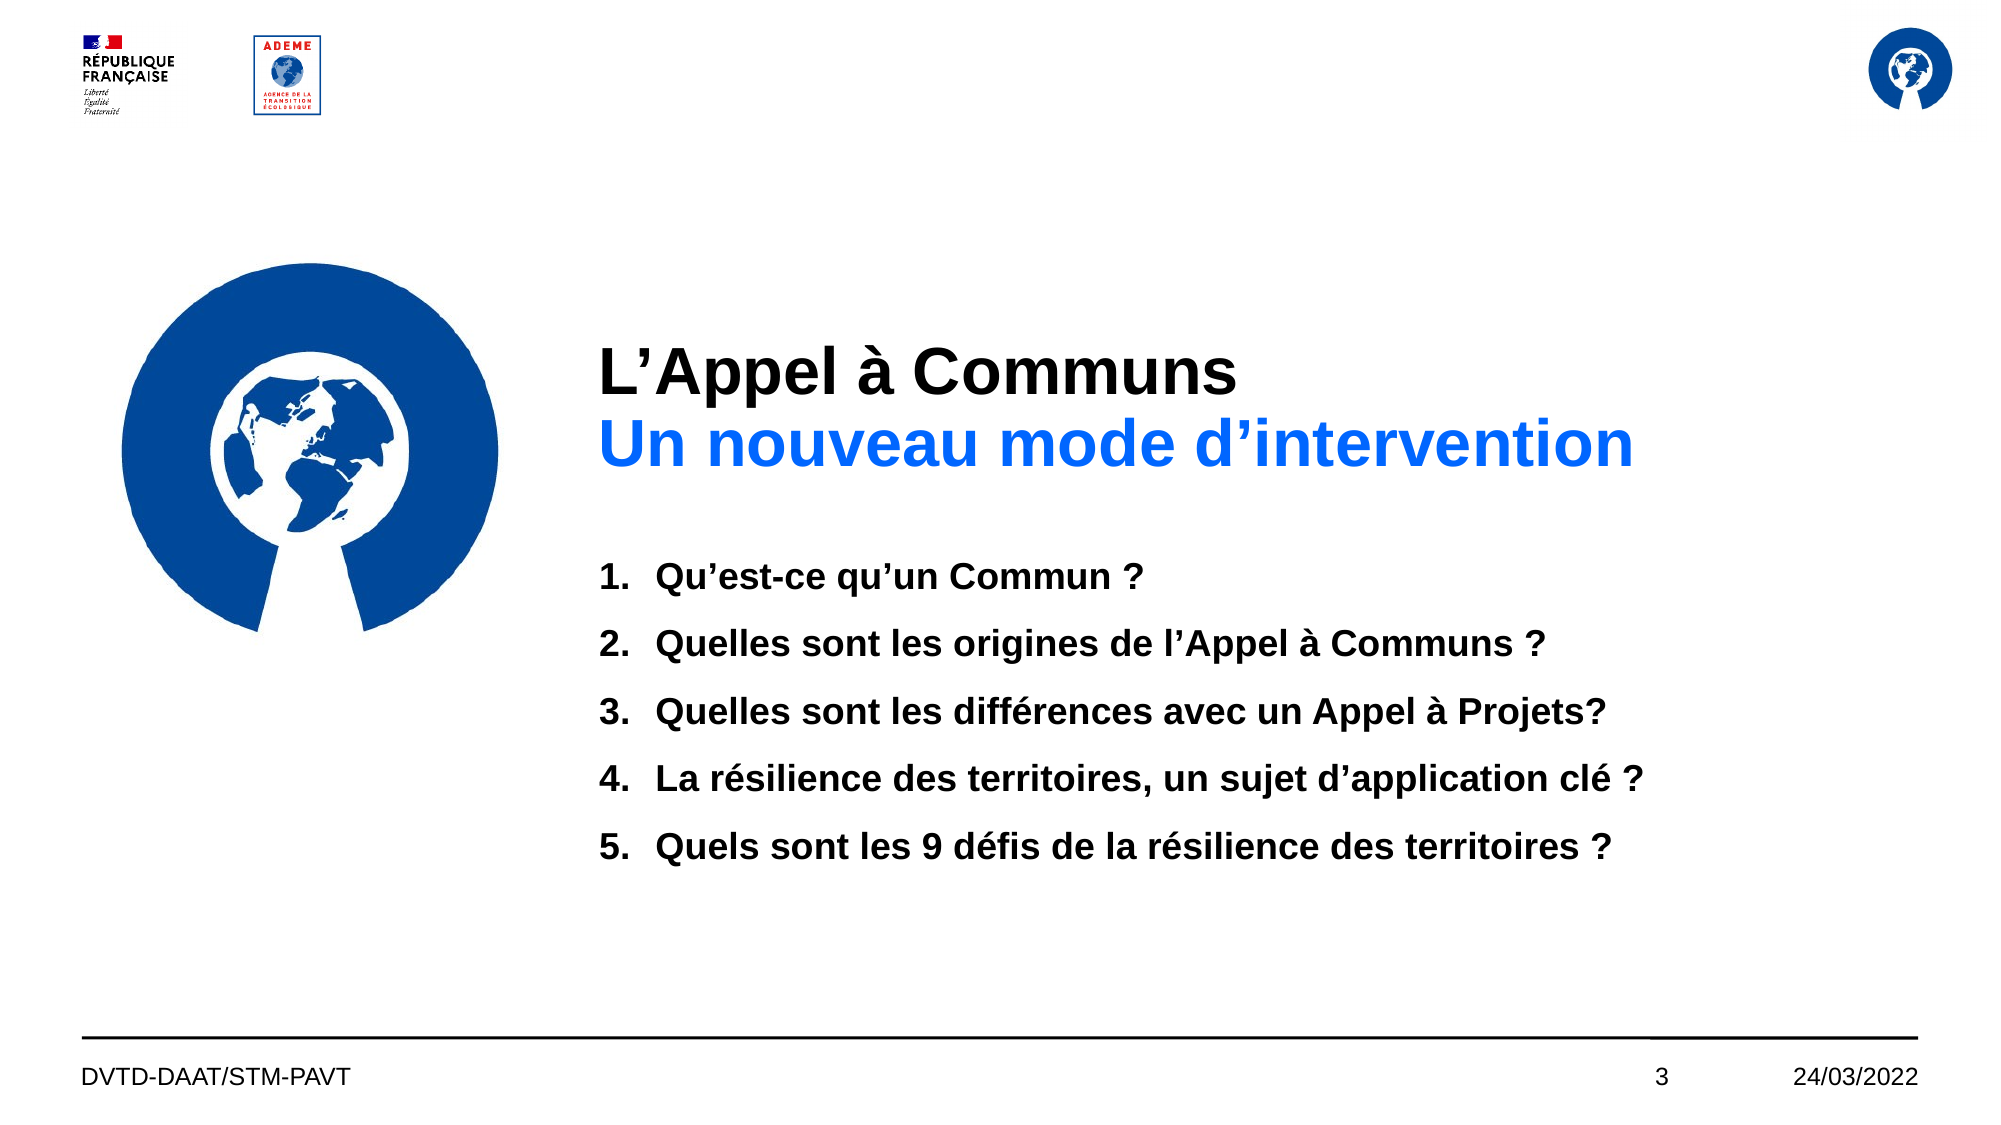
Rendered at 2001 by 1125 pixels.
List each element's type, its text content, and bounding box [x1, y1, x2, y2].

footer DVTD-DAAT/STM-PAVT [65, 1045, 584, 1105]
picture [107, 253, 521, 651]
title L’Appel à Communs Un nouveau mode d’intervention [583, 271, 2000, 489]
picture [1840, 0, 1987, 142]
picture [244, 26, 330, 124]
text_box Qu’est-ce qu’un Commun ? Quelles sont les origines de l’Appel à Communs ? Quelles sont les différences avec un Appel à Projets? La résilience des territoires, un sujet d’application clé ? Quels sont les 9 défis de la résilience des territoires ? [584, 521, 1944, 1125]
picture [69, 21, 188, 128]
